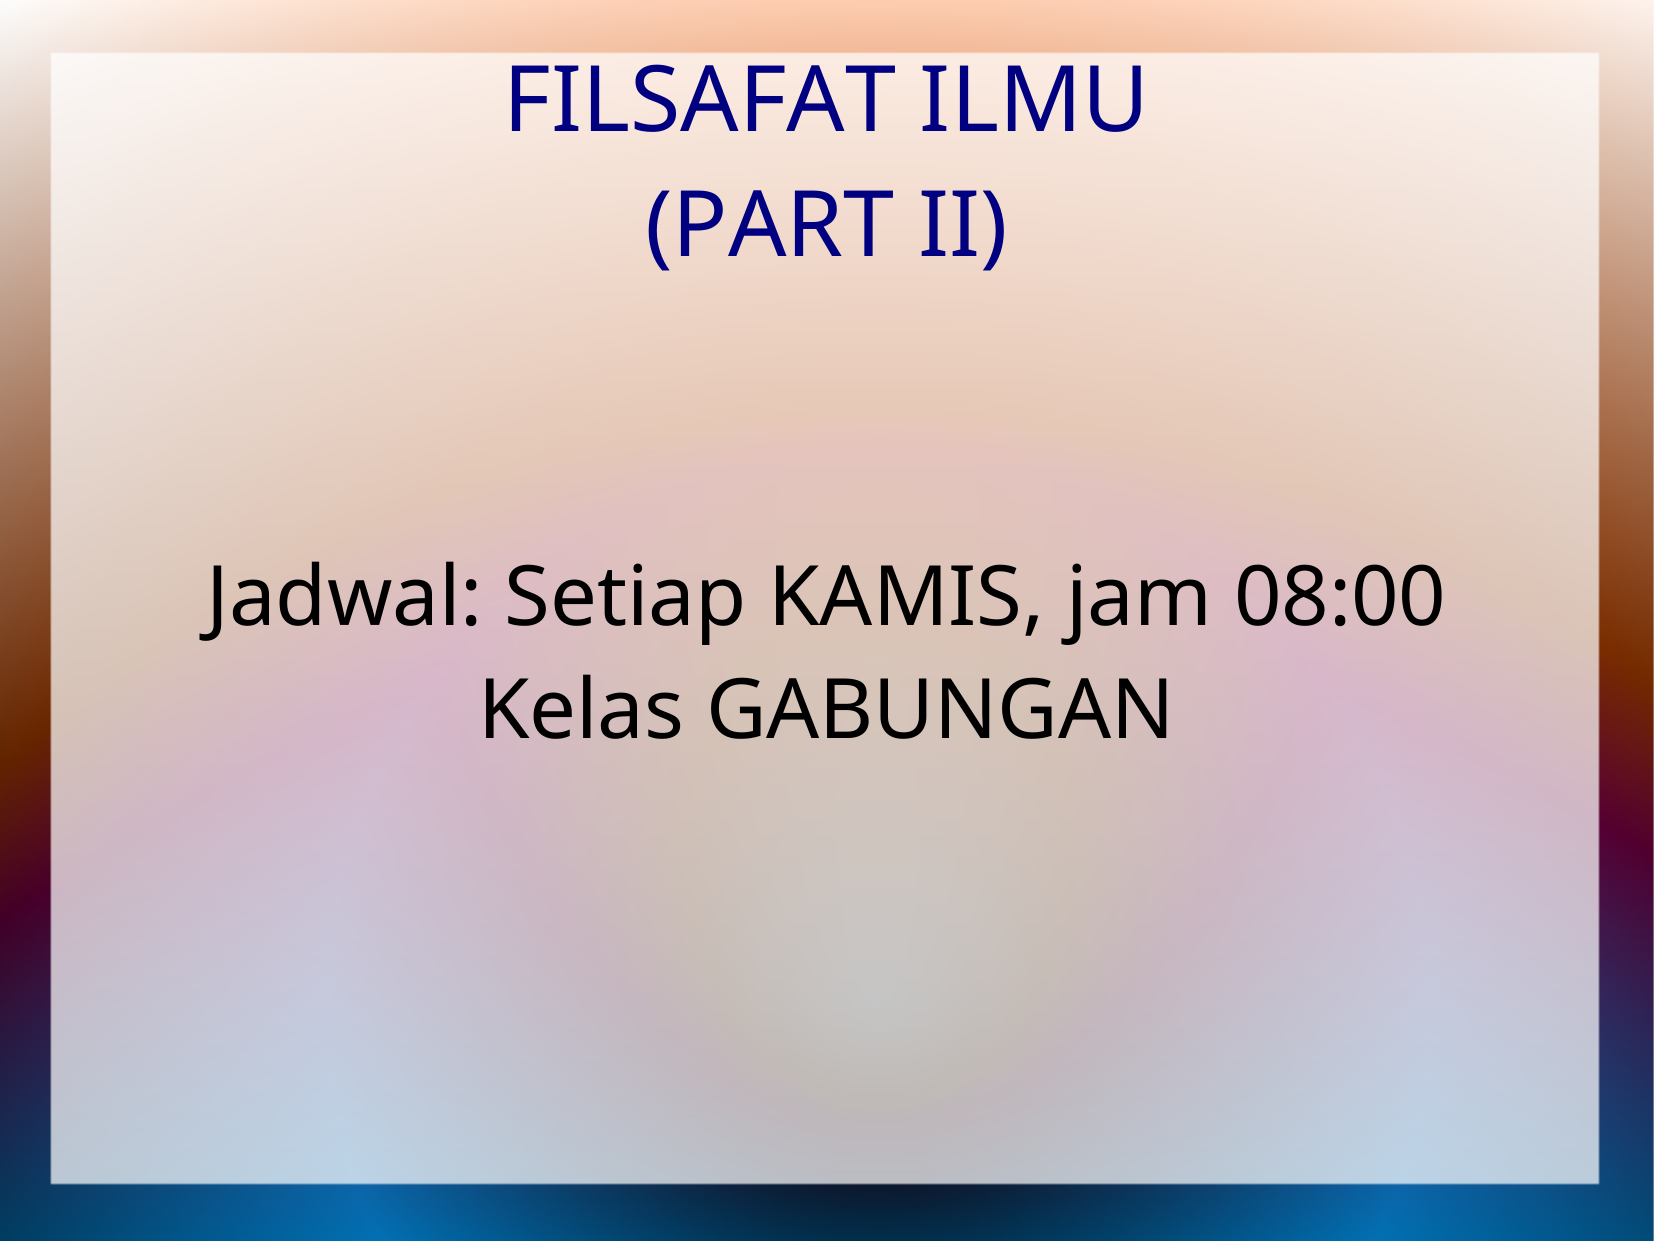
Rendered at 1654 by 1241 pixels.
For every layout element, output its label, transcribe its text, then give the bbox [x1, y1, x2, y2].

title FILSAFAT ILMU (PART II) [82, 55, 1571, 263]
subtitle Jadwal: Setiap KAMIS, jam 08:00 Kelas GABUNGAN [82, 290, 1571, 1010]
picture [0, 0, 1654, 1241]
